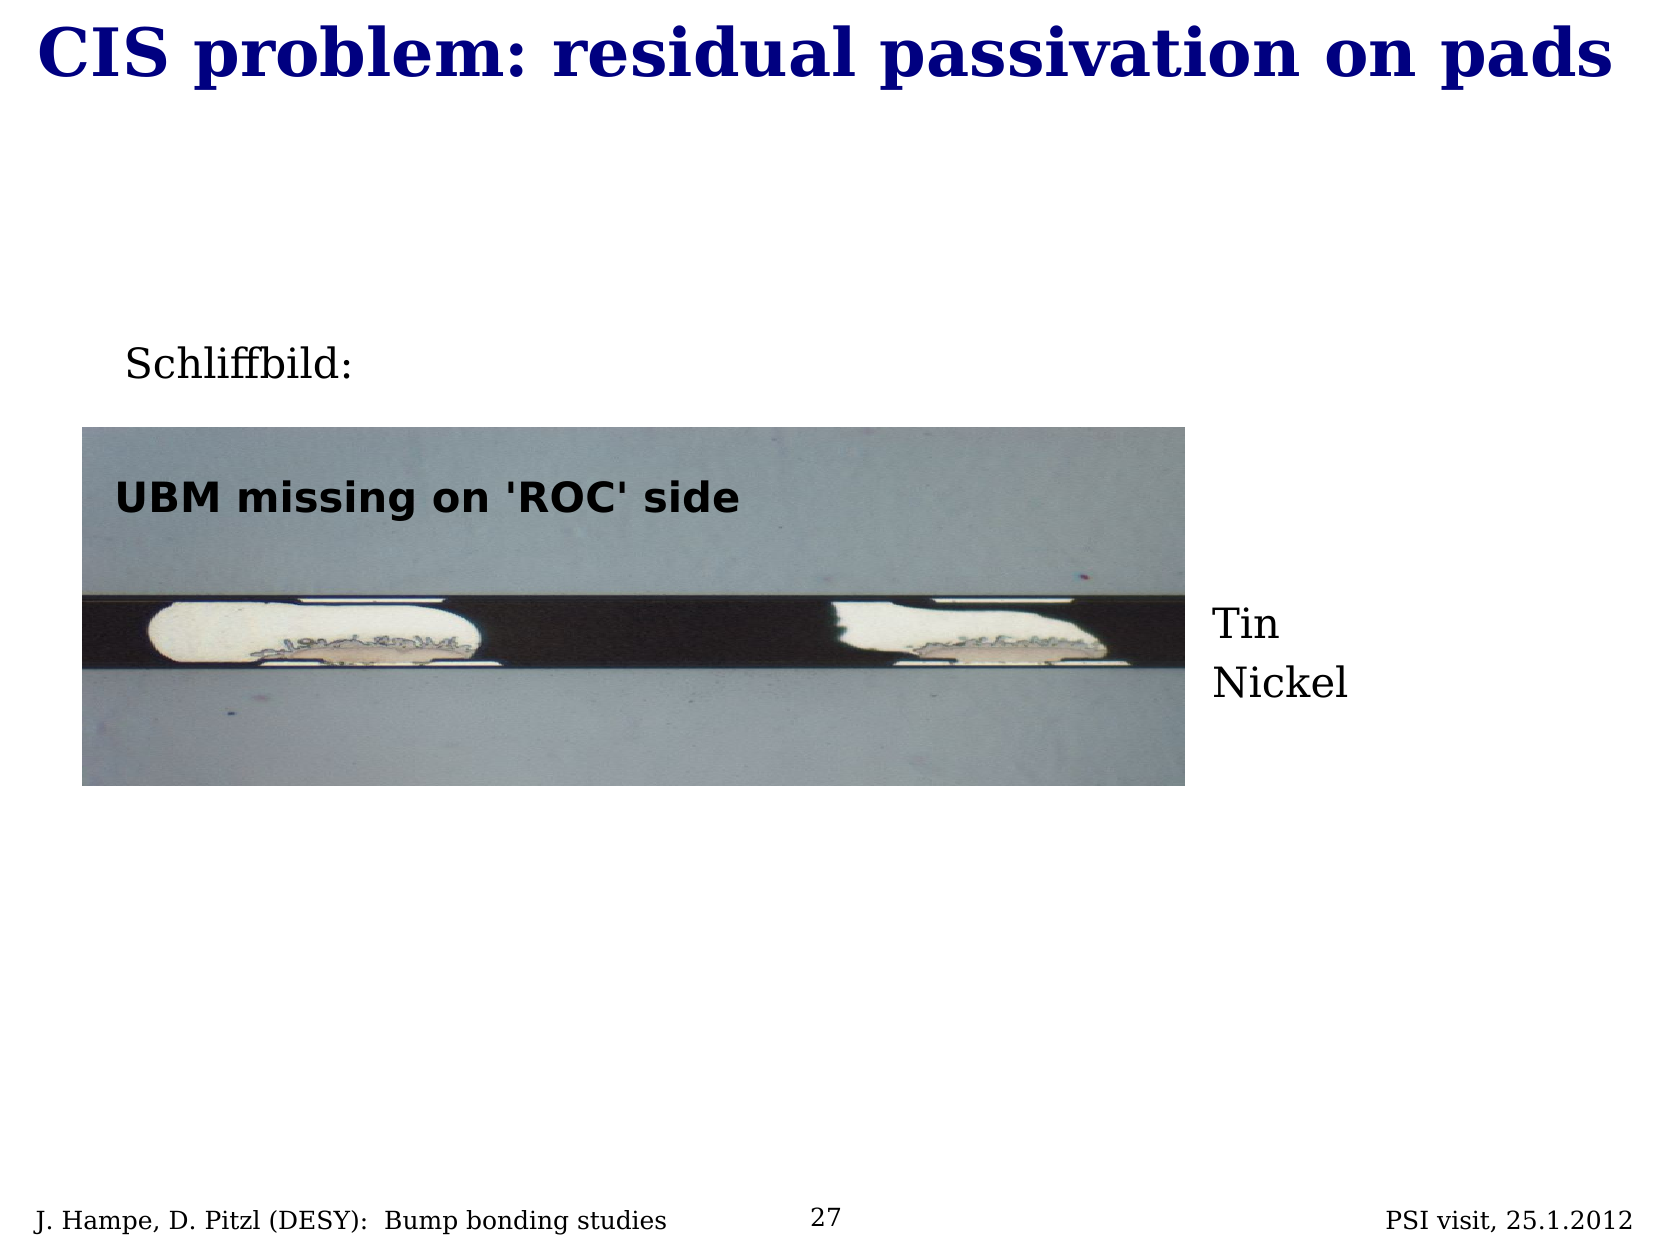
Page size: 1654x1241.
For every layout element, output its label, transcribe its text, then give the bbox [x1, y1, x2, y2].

picture [82, 427, 1185, 786]
text_box Tin Nickel [1212, 588, 1349, 697]
text_box Schliffbild: [124, 329, 355, 379]
text_box UBM missing on 'ROC' side [99, 444, 756, 529]
title CIS problem: residual passivation on pads [0, 13, 1654, 93]
